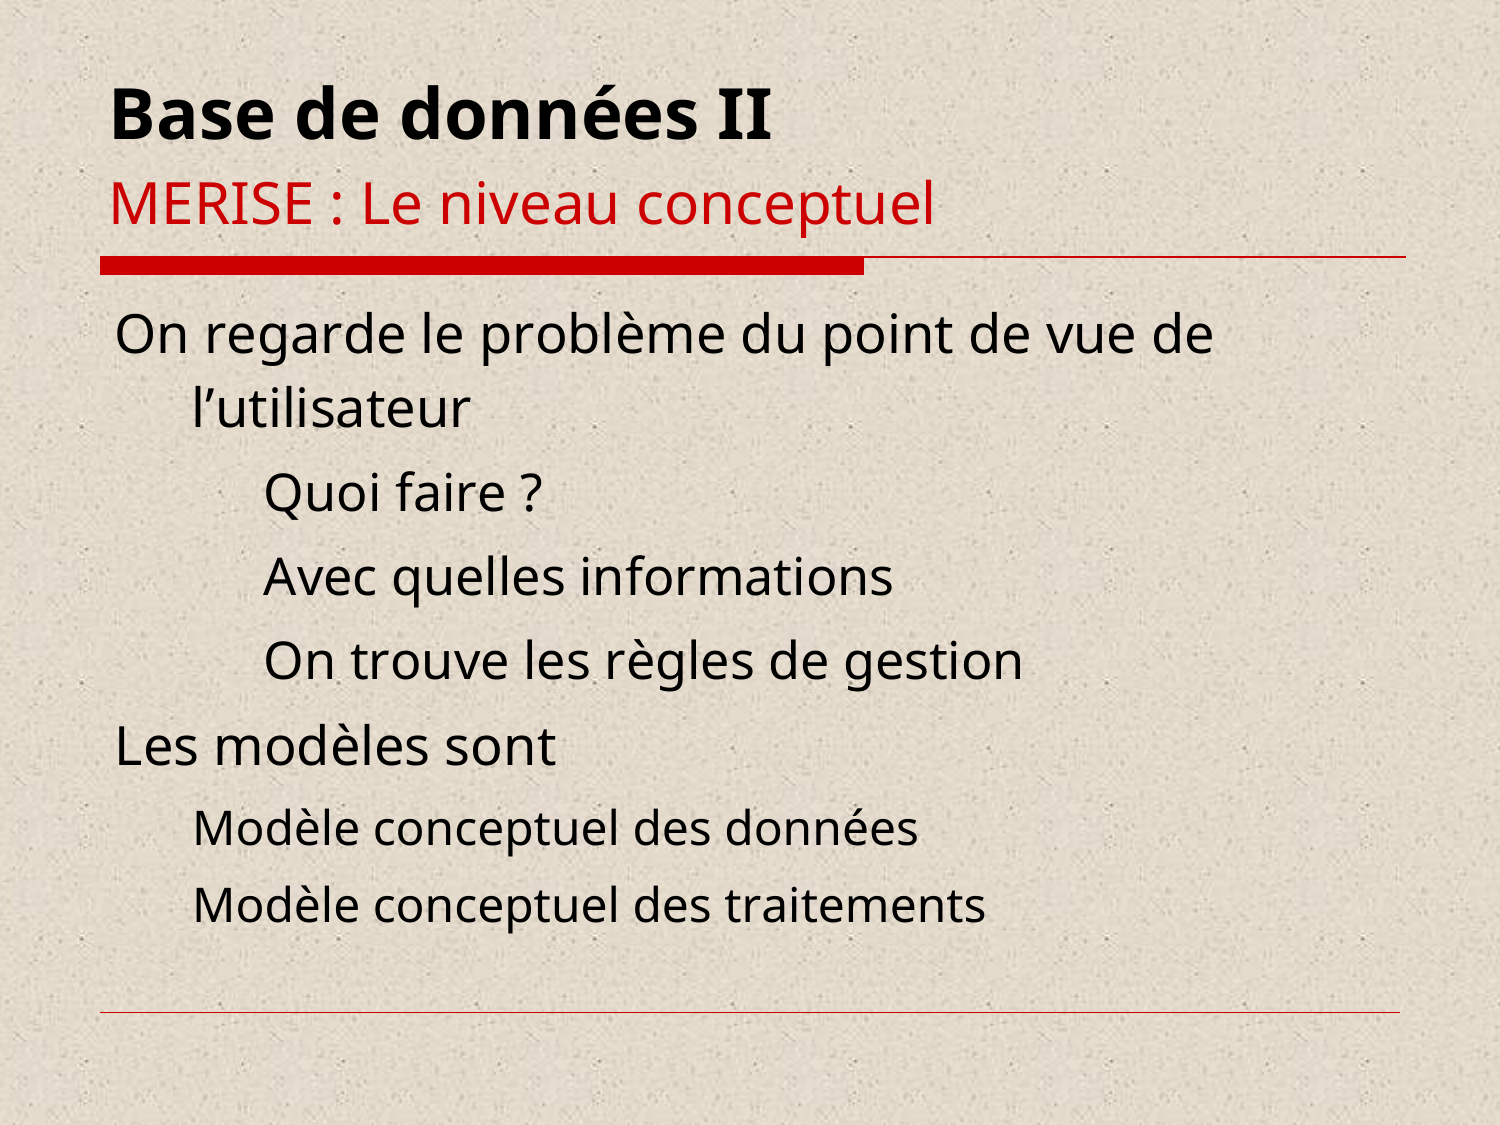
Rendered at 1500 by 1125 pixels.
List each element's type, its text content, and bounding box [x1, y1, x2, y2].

picture [0, 0, 1500, 1125]
list On regarde le problème du point de vue de l’utilisateur Quoi faire ? Avec quelles informations On trouve les règles de gestion Les modèles sont Modèle conceptuel des données Modèle conceptuel des traitements [99, 287, 1413, 1000]
text_box Base de données II MERISE : Le niveau conceptuel [94, 50, 1407, 250]
